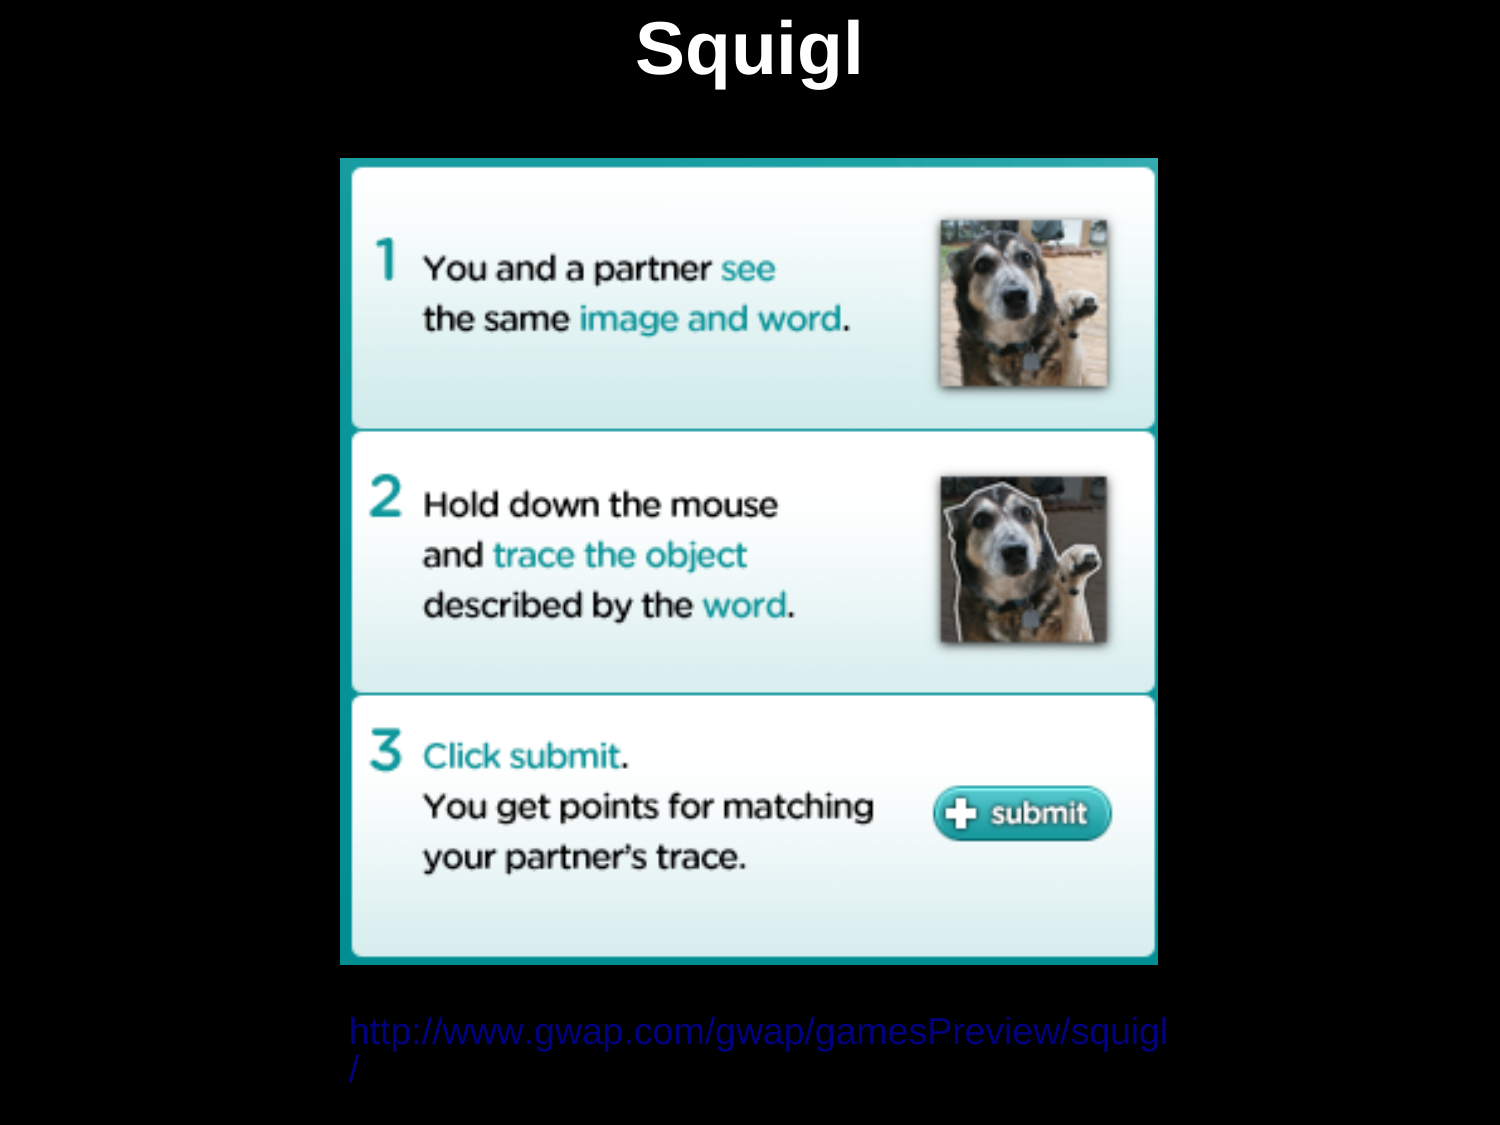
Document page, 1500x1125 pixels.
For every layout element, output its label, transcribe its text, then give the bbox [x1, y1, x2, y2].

text_box http://www.gwap.com/gwap/gamesPreview/squigl/ [334, 999, 1190, 1105]
picture [340, 158, 1158, 965]
title Squigl [75, 0, 1425, 101]
